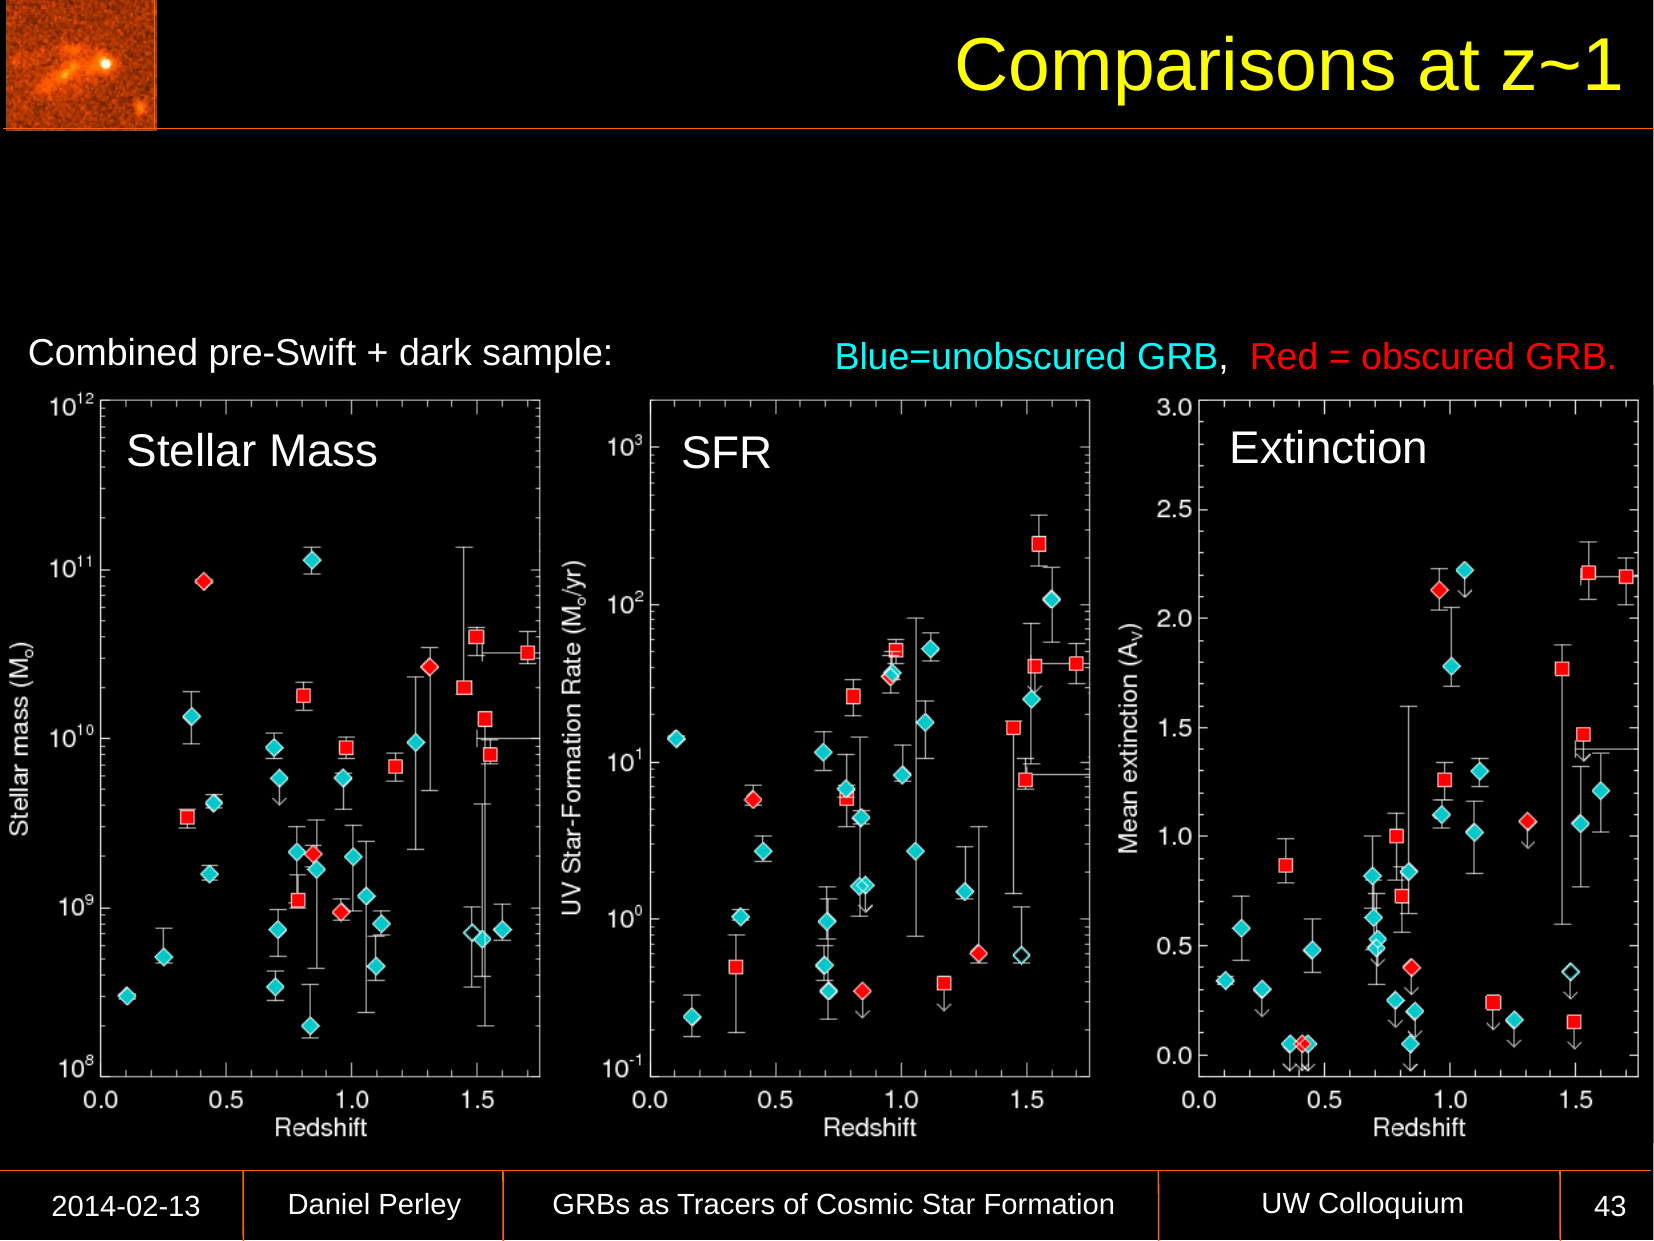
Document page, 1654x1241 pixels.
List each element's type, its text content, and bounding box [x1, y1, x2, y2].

picture [7, 0, 154, 128]
text_box Combined pre-Swift + dark sample: [10, 321, 723, 385]
text_box SFR [663, 417, 1076, 490]
text_box Blue=unobscured GRB, Red = obscured GRB. [726, 324, 1635, 393]
picture [0, 385, 1654, 1143]
text_box Extinction [1211, 411, 1625, 484]
title Comparisons at z~1 [187, 21, 1624, 108]
text_box Stellar Mass [108, 414, 522, 487]
